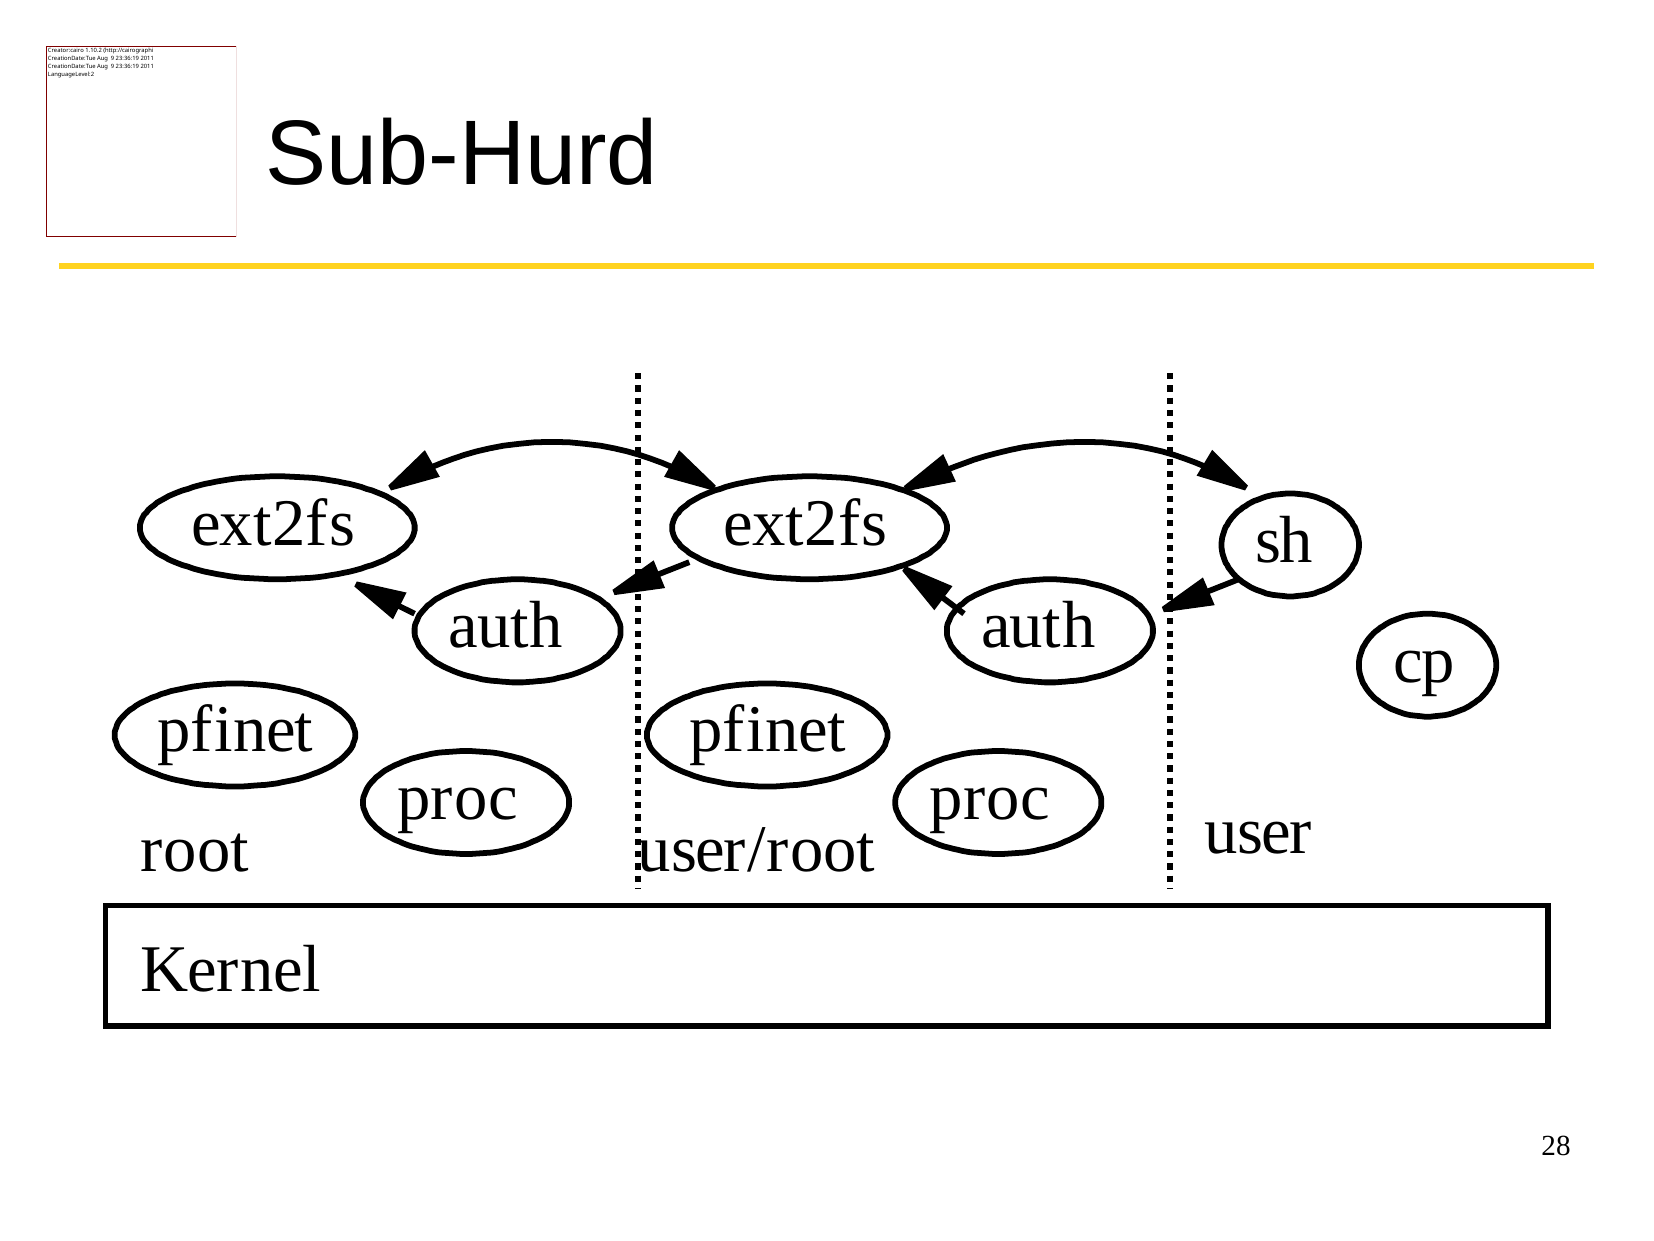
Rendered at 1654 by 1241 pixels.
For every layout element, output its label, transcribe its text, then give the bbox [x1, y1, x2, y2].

title Sub-Hurd [265, 49, 1571, 257]
picture [82, 350, 1571, 1049]
